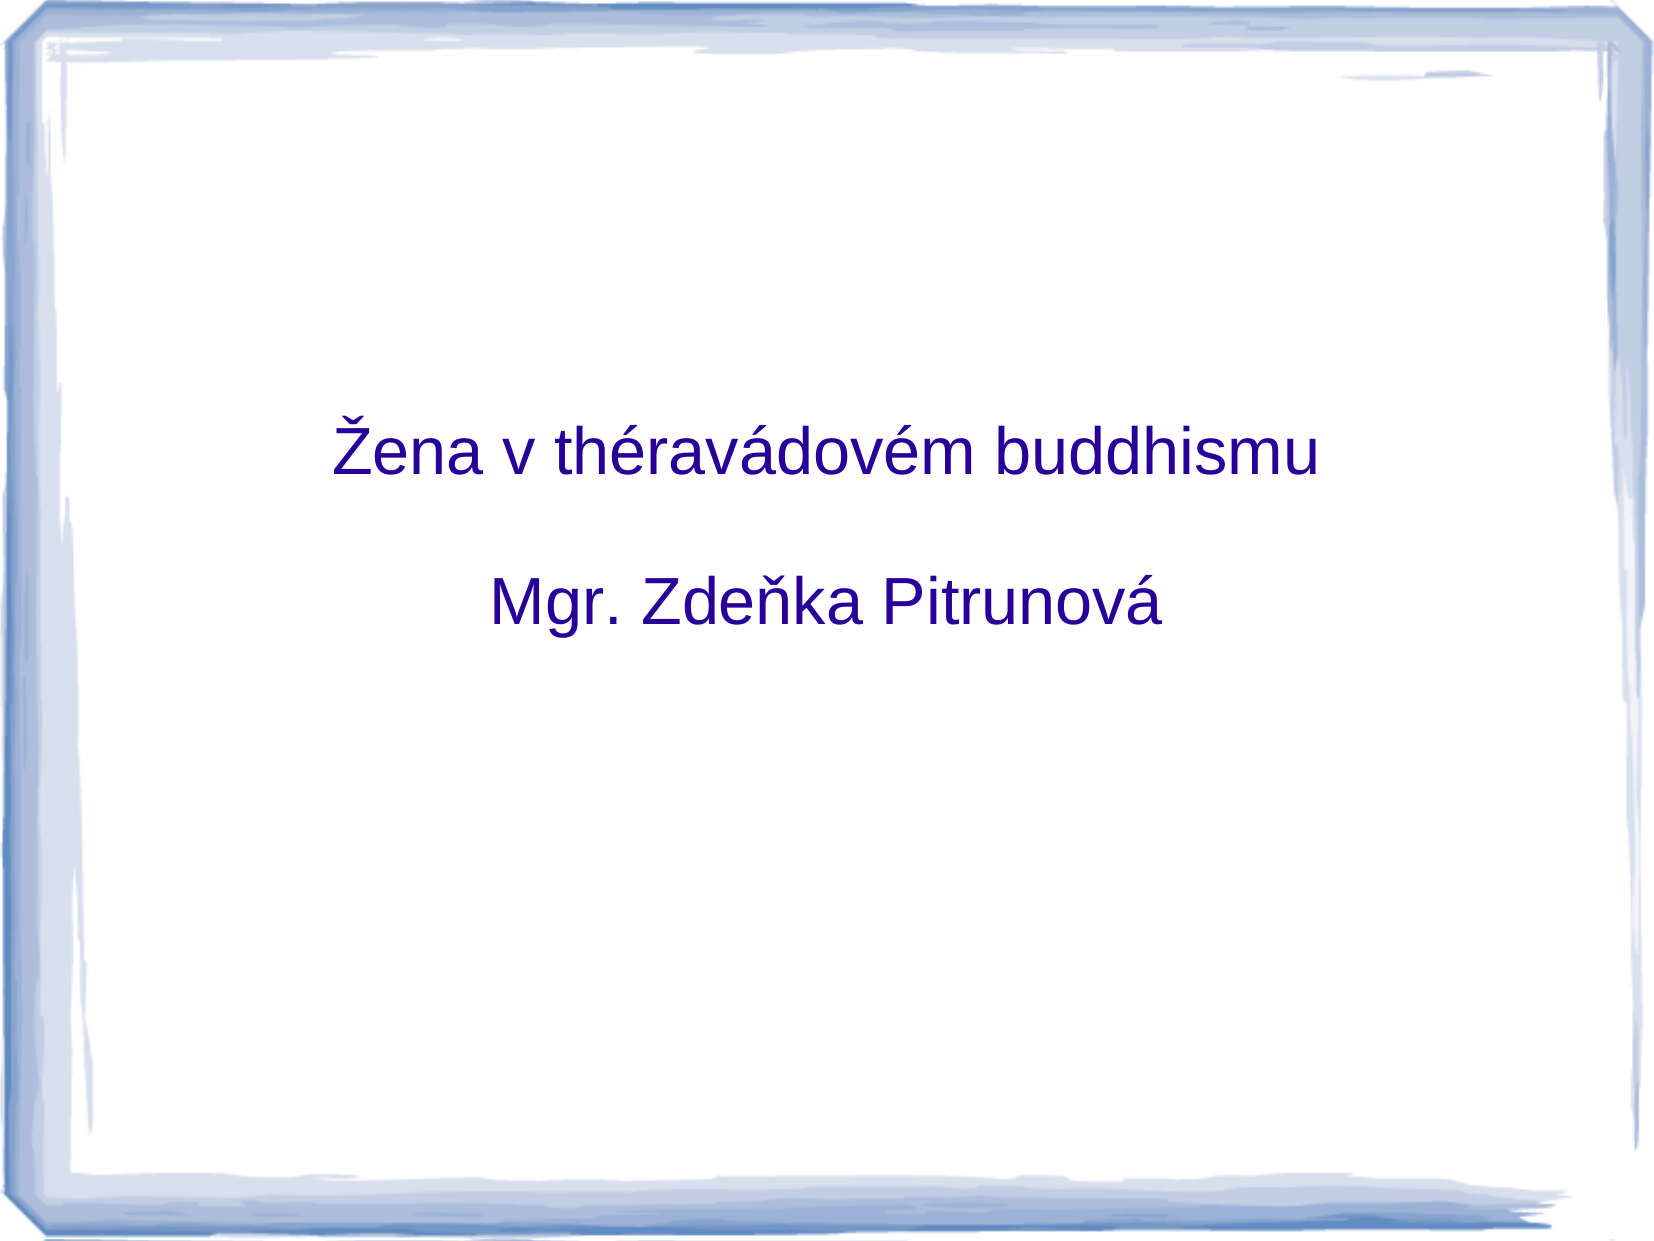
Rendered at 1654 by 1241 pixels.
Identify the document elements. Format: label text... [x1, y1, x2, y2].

picture [0, 0, 1654, 1241]
subtitle Žena v théravádovém buddhismu Mgr. Zdeňka Pitrunová [82, 49, 1571, 1004]
